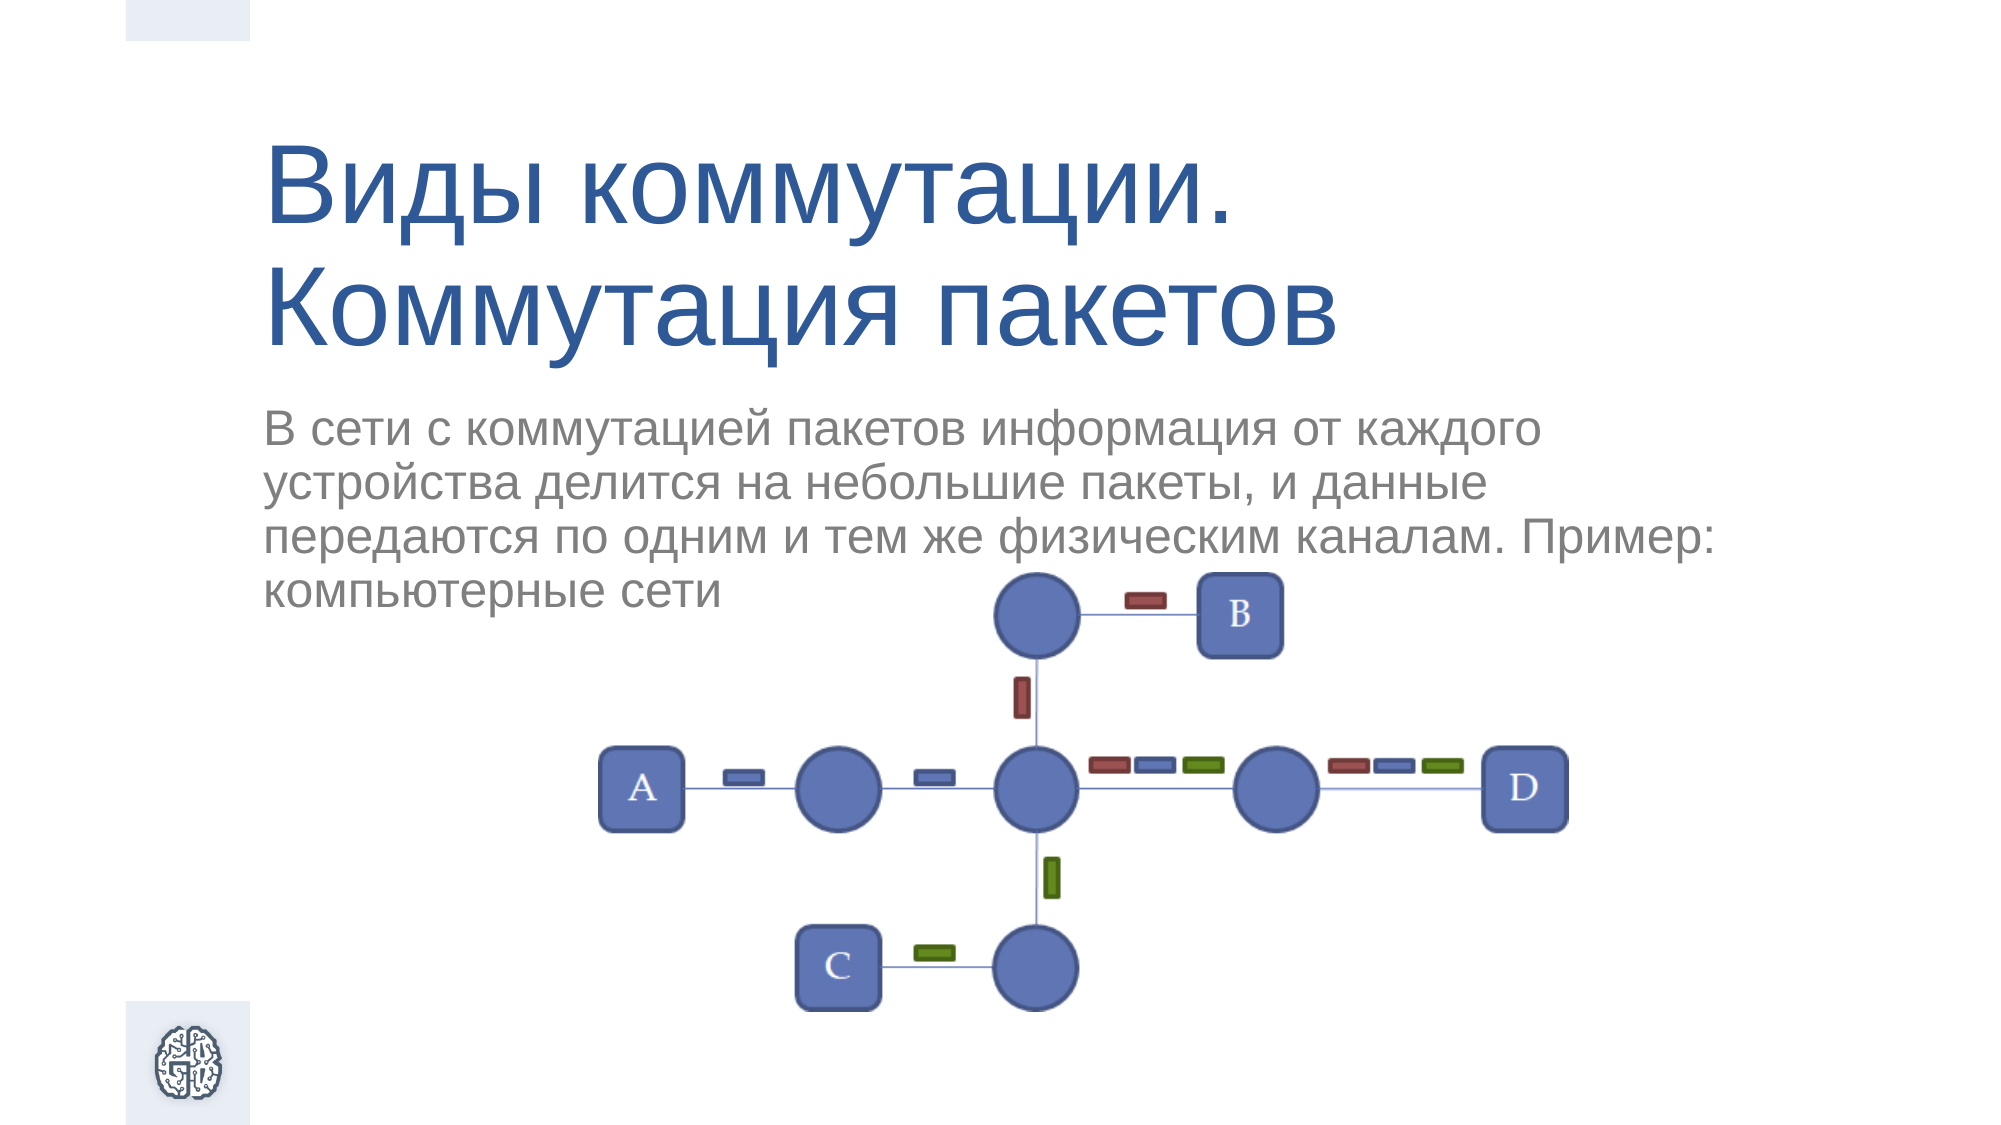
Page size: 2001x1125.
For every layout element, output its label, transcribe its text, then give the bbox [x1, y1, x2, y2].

list В сети с коммутацией пакетов информация от каждого устройства делится на небольшие пакеты, и данные передаются по одним и тем же физическим каналам. Пример: компьютерные сети [248, 407, 1752, 613]
picture [598, 613, 1569, 1012]
title Виды коммутации. Коммутация пакетов [248, 124, 1752, 372]
picture [144, 1016, 232, 1110]
